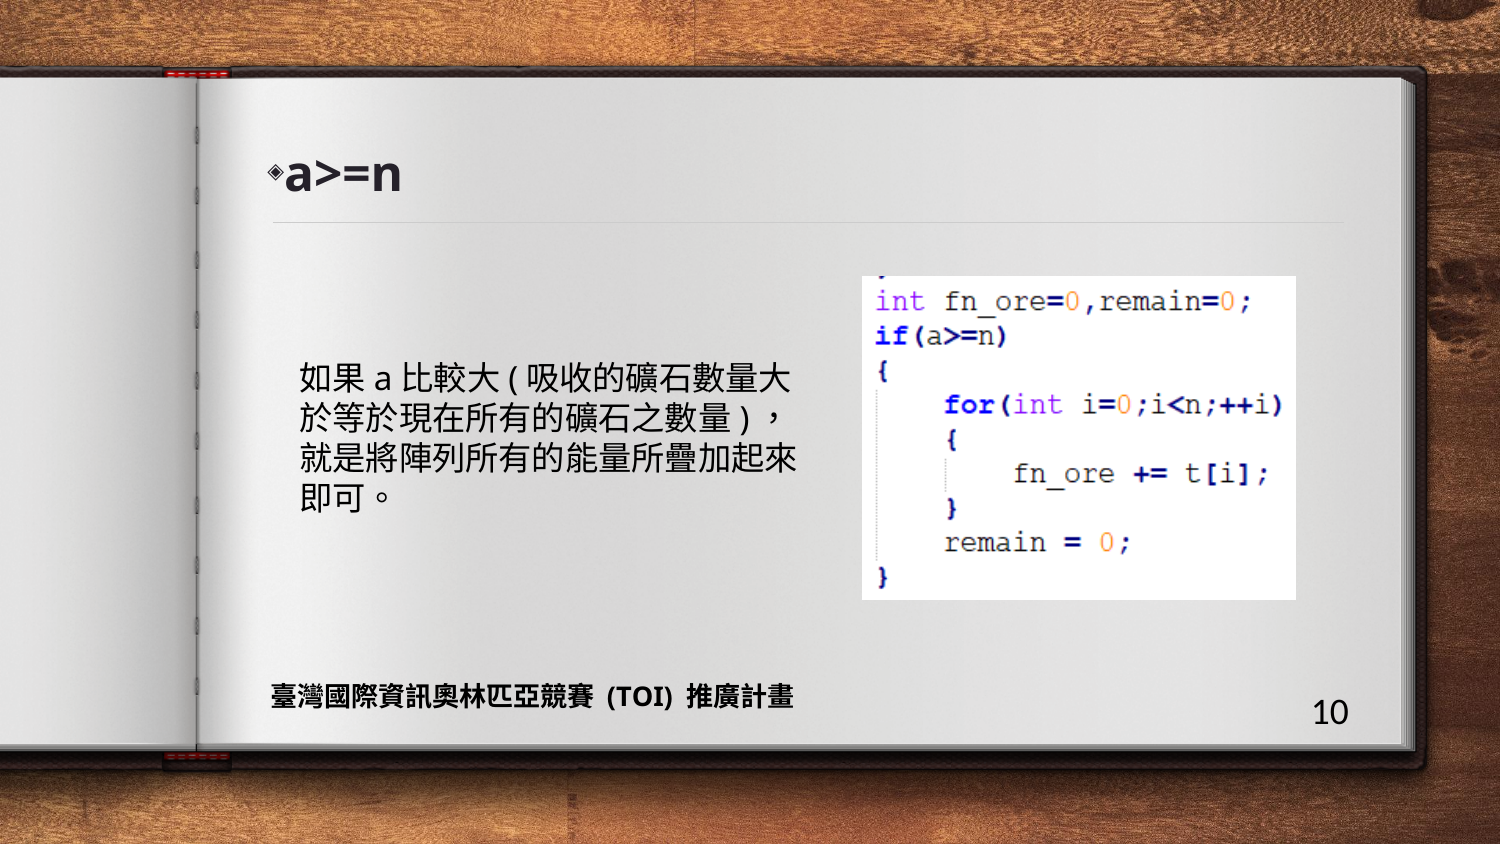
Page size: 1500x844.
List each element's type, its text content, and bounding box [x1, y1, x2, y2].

list a>=n [252, 126, 1194, 216]
text_box 如果a比較大(吸收的礦石數量大於等於現在所有的礦石之數量)，就是將陣列所有的能量所疊加起來即可。 [284, 349, 815, 527]
text_box 9 [1295, 672, 1386, 737]
picture [862, 276, 1296, 600]
